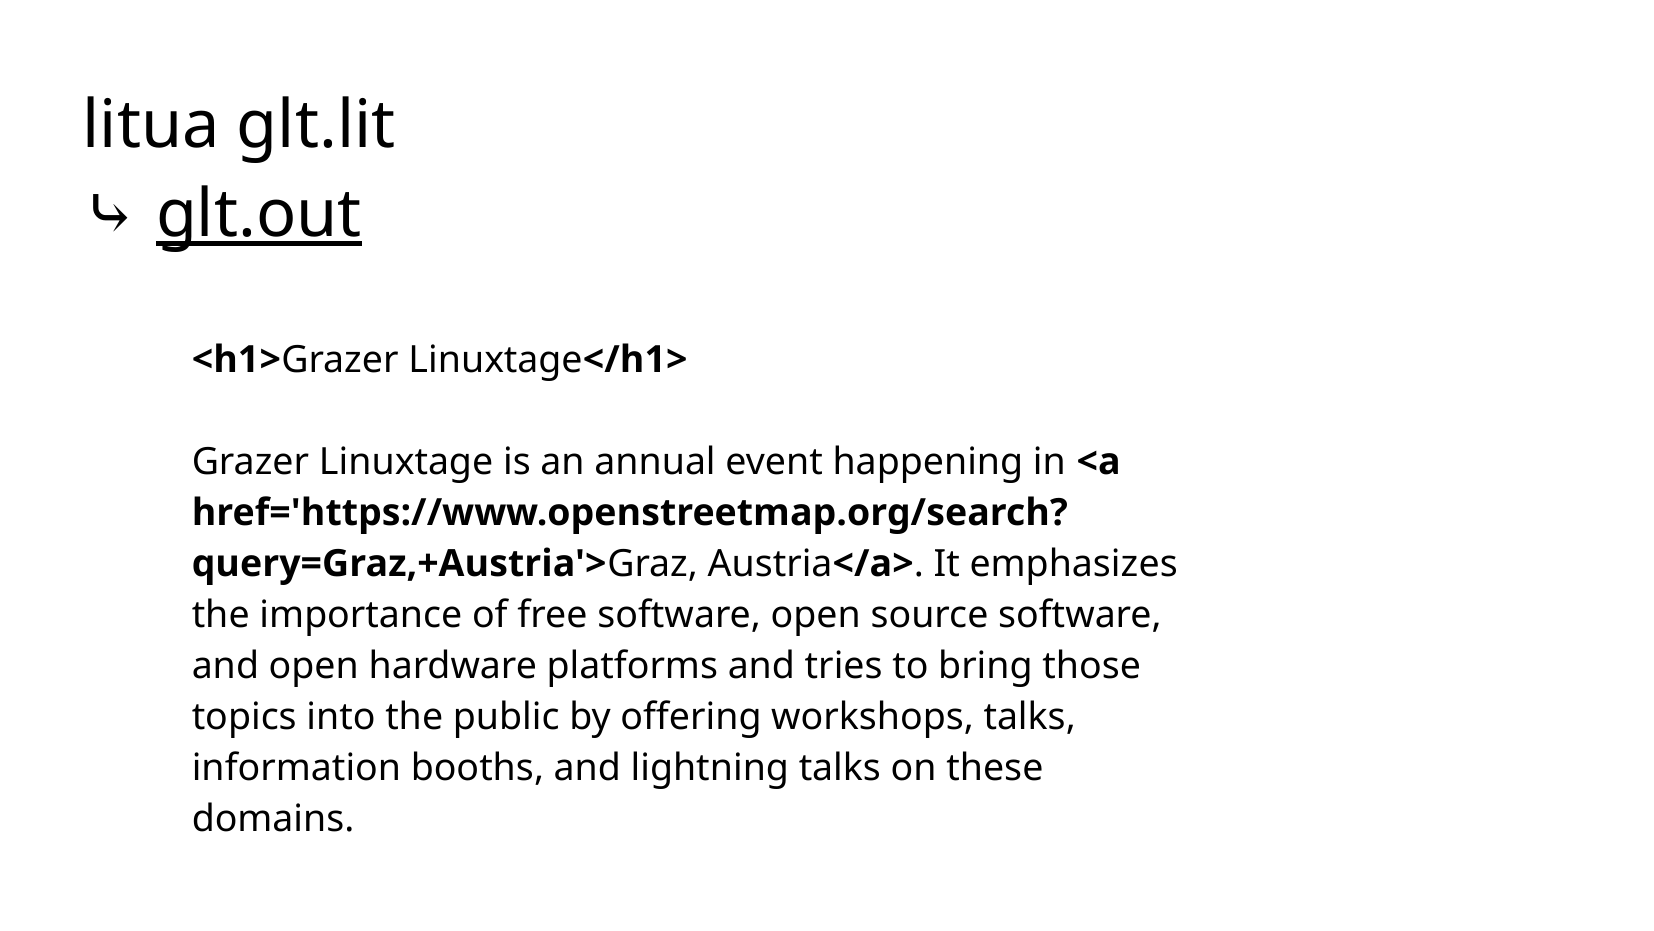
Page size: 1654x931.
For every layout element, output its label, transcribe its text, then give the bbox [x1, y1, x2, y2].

text_box ⤷ glt.out [82, 125, 1571, 296]
text_box <h1>Grazer Linuxtage</h1> Grazer Linuxtage is an annual event happening in <a href='https://www.openstreetmap.org/search?query=Graz,+Austria'>Graz, Austria</a>. It emphasizes the importance of free software, open source software, and open hardware platforms and tries to bring those topics into the public by offering workshops, talks, information booths, and lightning talks on these domains. [177, 324, 1211, 799]
text_box litua glt.lit [82, 37, 1571, 125]
